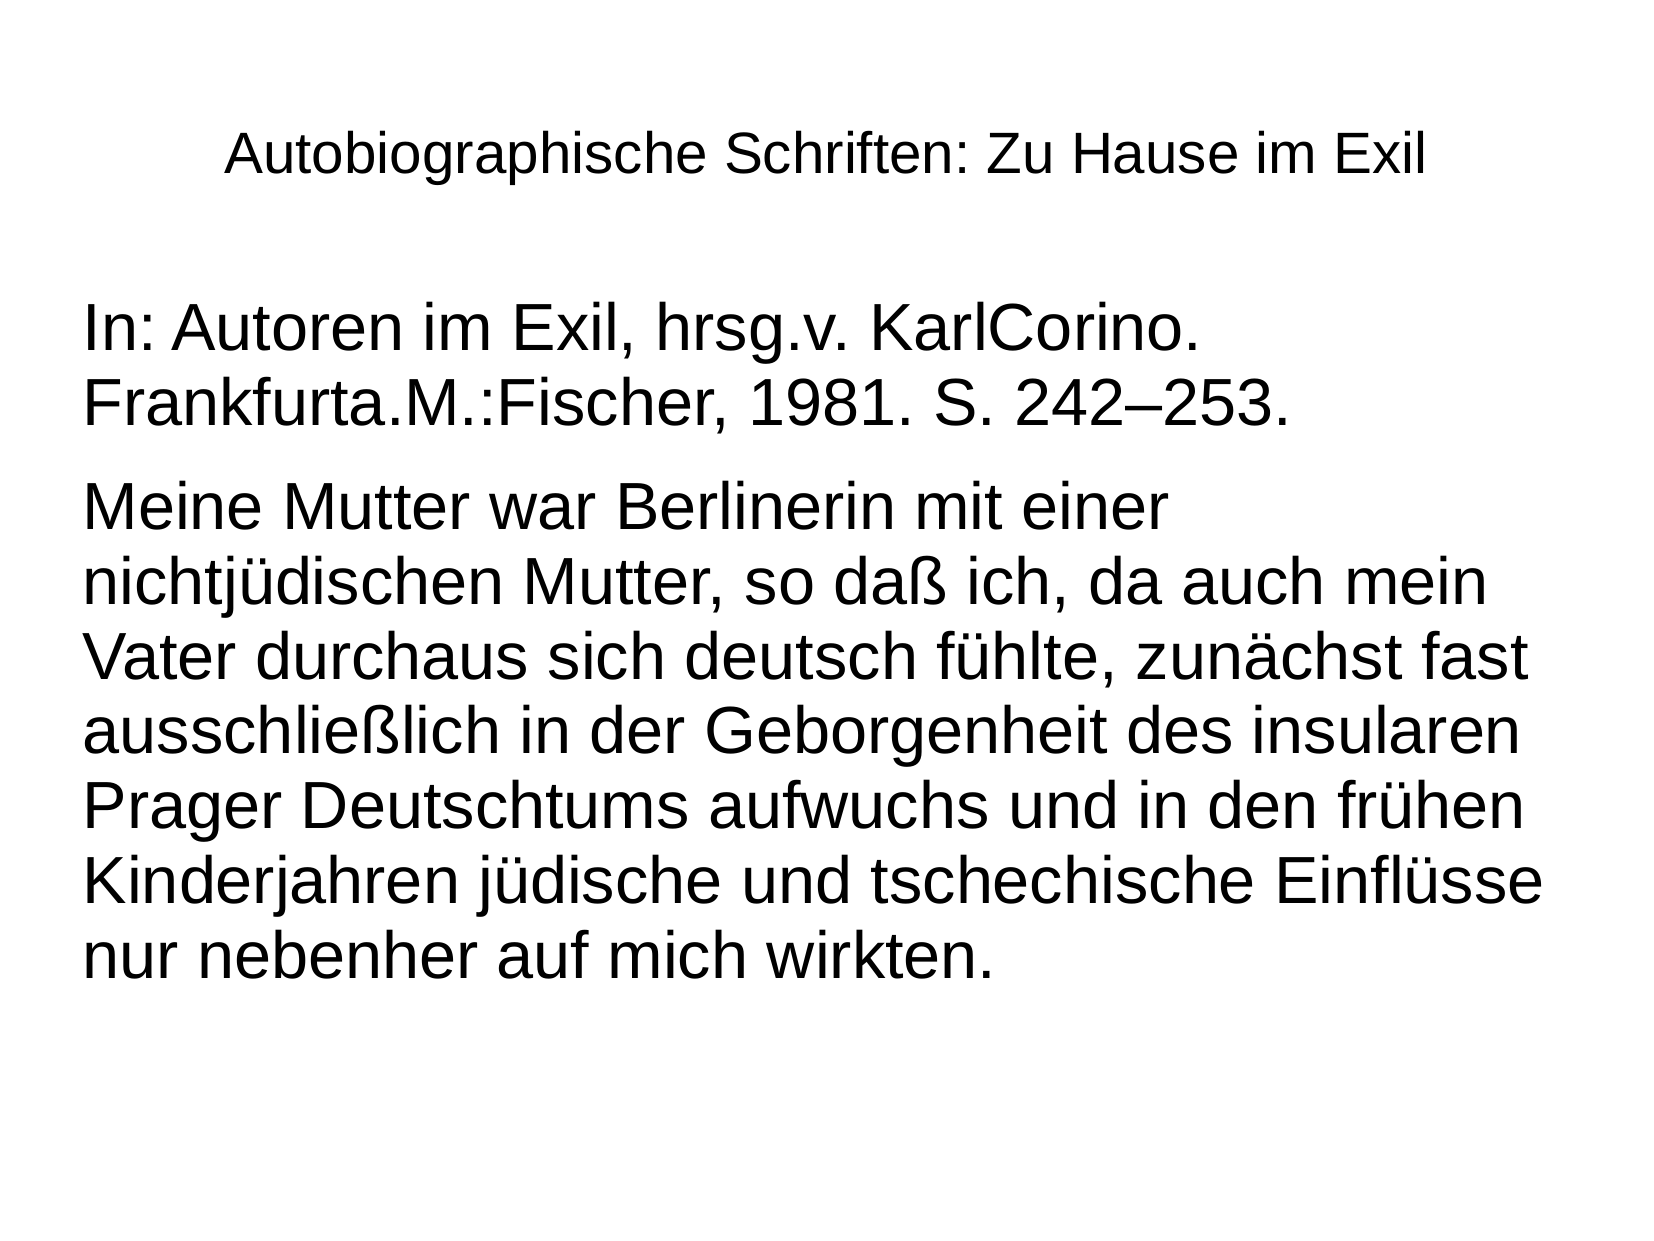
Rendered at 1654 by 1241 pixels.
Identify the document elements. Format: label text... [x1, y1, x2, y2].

title Autobiographische Schriften: Zu Hause im Exil [82, 49, 1571, 257]
list In: Autoren im Exil, hrsg.v. KarlCorino. Frankfurta.M.:Fischer, 1981. S. 242–253. Meine Mutter war Berlinerin mit einer nichtjüdischen Mutter, so daß ich, da auch mein Vater durchaus sich deutsch fühlte, zunächst fast ausschließlich in der Geborgenheit des insularen Prager Deutschtums aufwuchs und in den frühen Kinderjahren jüdische und tschechische Einflüsse nur nebenher auf mich wirkten. [82, 290, 1571, 1010]
